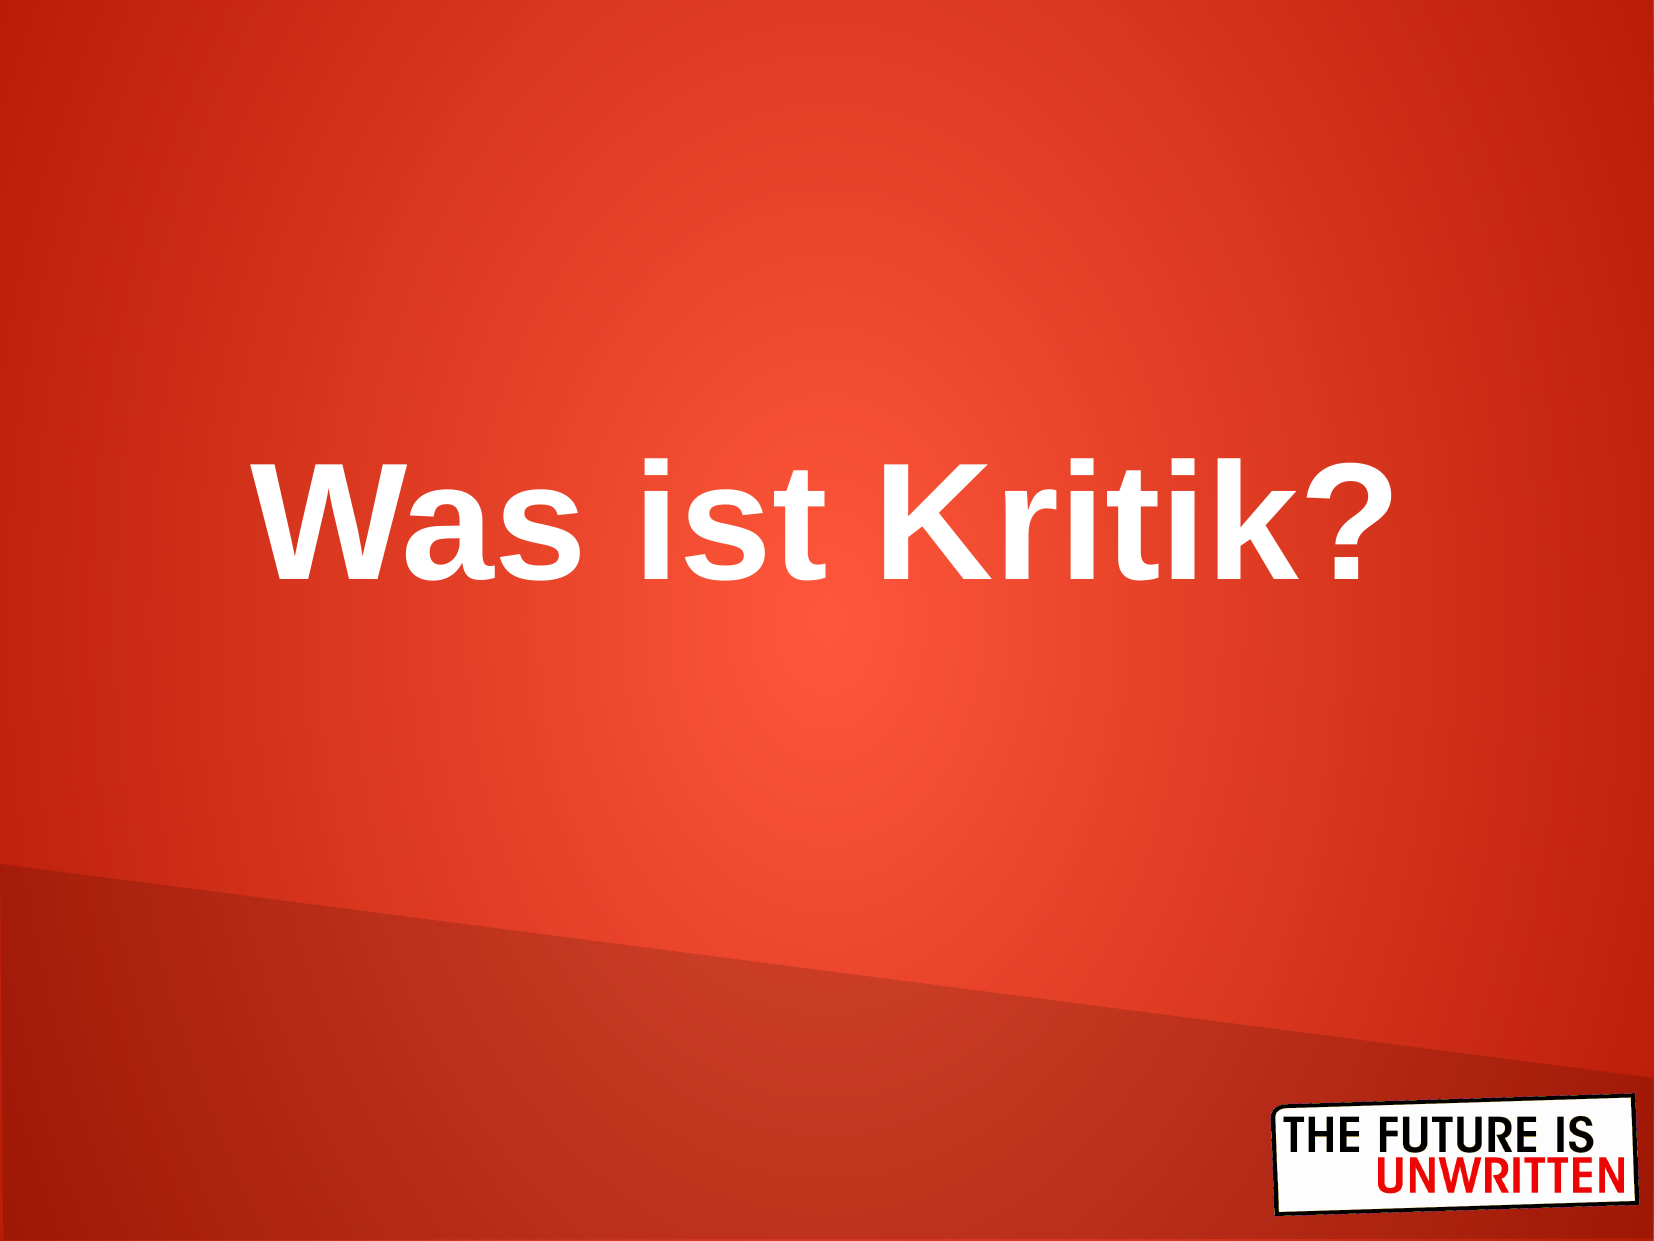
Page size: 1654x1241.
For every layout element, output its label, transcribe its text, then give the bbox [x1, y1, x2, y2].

subtitle Was ist Kritik? [82, 47, 1571, 997]
picture [1269, 1092, 1640, 1217]
